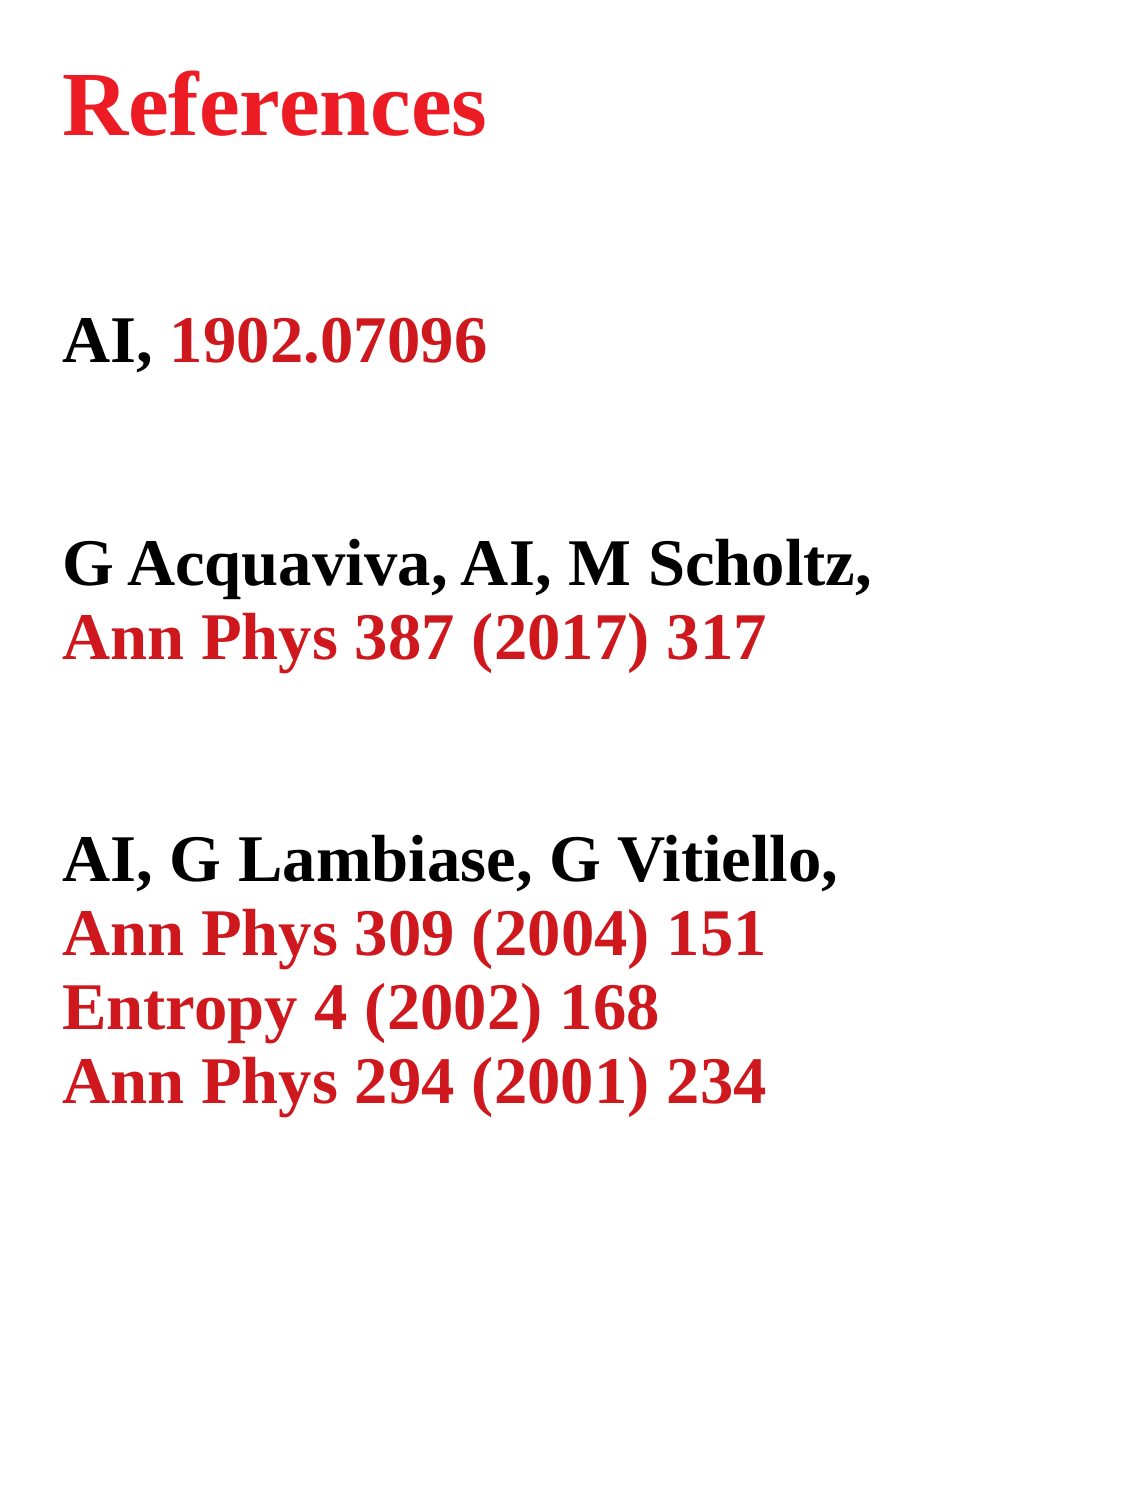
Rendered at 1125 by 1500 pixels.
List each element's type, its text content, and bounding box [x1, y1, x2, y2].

text_box References AI, 1902.07096 G Acquaviva, AI, M Scholtz, Ann Phys 387 (2017) 317 AI, G Lambiase, G Vitiello, Ann Phys 309 (2004) 151 Entropy 4 (2002) 168 Ann Phys 294 (2001) 234 [47, 46, 1087, 1347]
